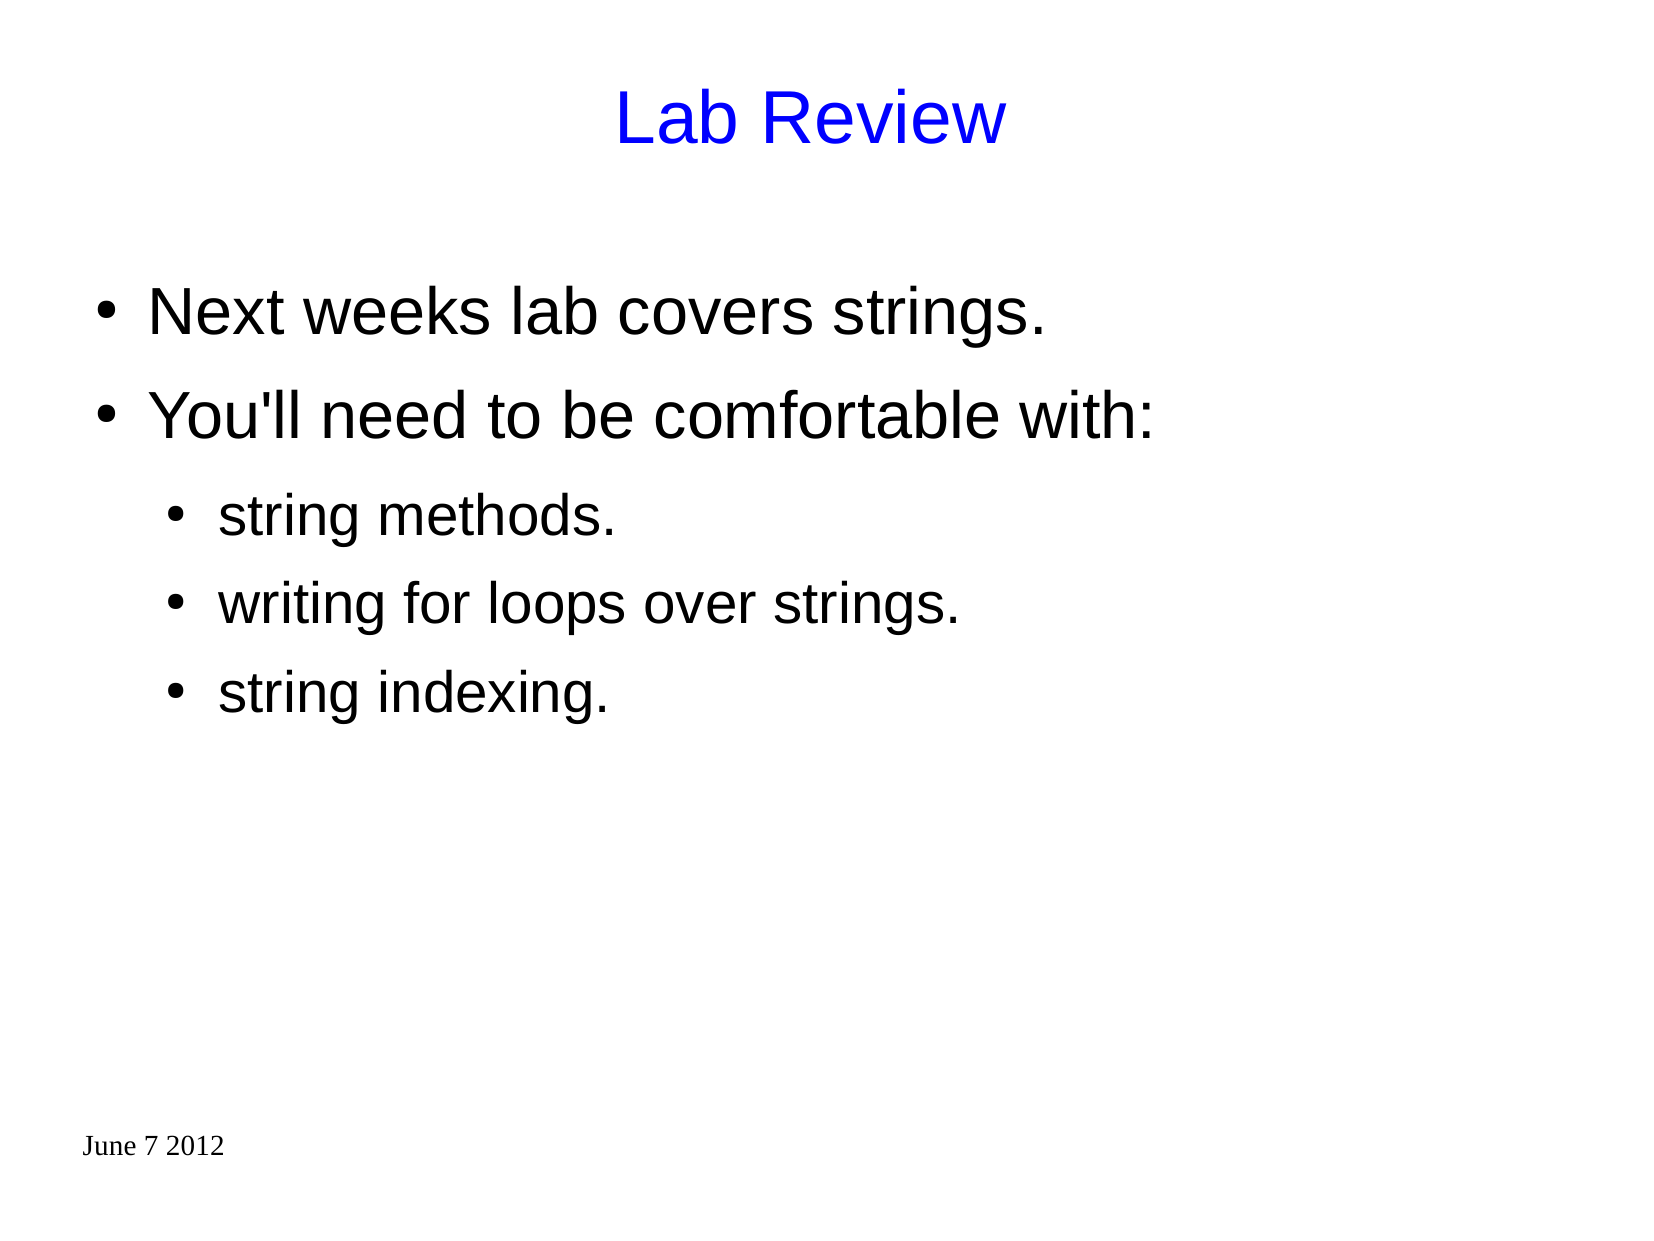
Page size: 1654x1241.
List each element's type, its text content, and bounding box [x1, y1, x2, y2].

title Lab Review [76, 58, 1565, 178]
list Next weeks lab covers strings. You'll need to be comfortable with: string methods. writing for loops over strings. string indexing. [76, 274, 1565, 1093]
